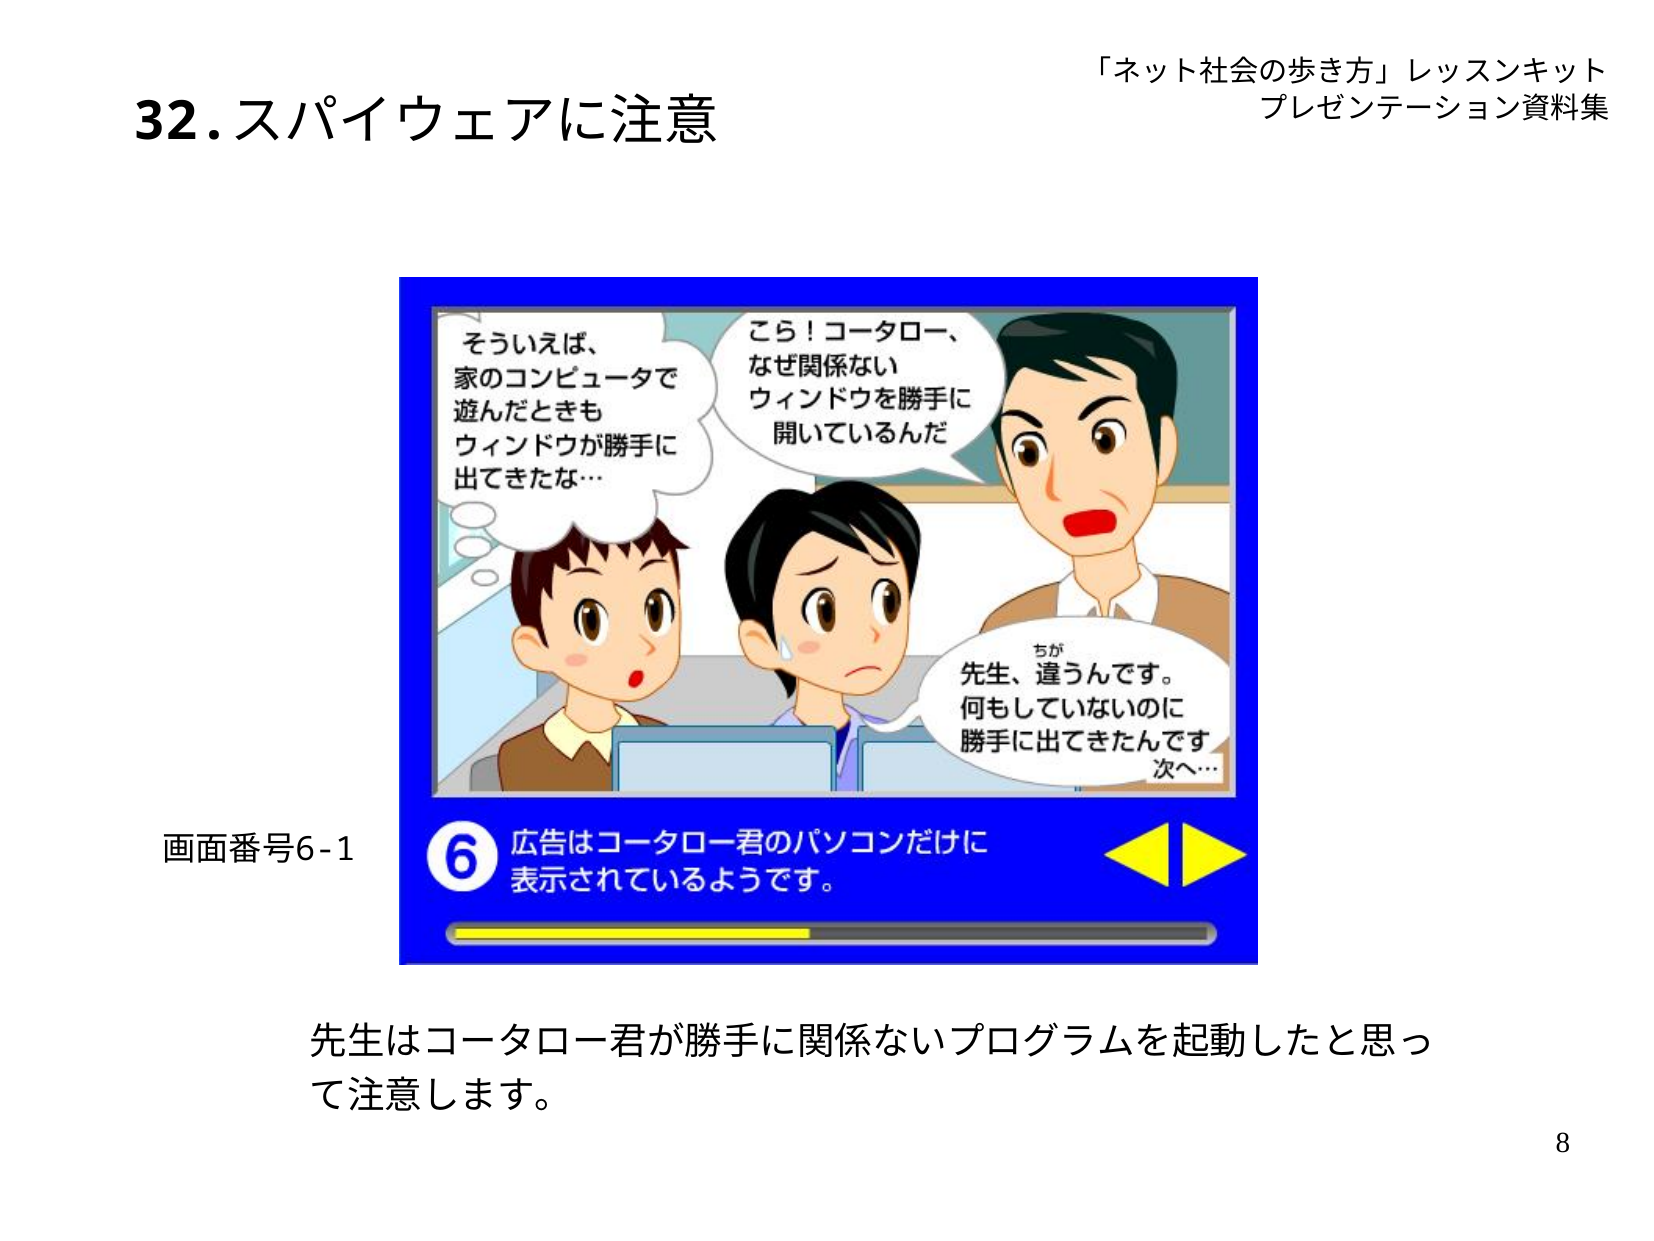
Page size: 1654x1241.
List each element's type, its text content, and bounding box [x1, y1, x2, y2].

text_box 32.スパイウェアに注意 [118, 88, 1093, 158]
text_box 画面番号6-1 [147, 826, 384, 875]
text_box 先生はコータロー君が勝手に関係ないプログラムを起動したと思って注意します。 [295, 1003, 1477, 1128]
picture [399, 277, 1258, 965]
text_box 「ネット社会の歩き方」レッスンキット プレゼンテーション資料集 [1062, 44, 1625, 134]
